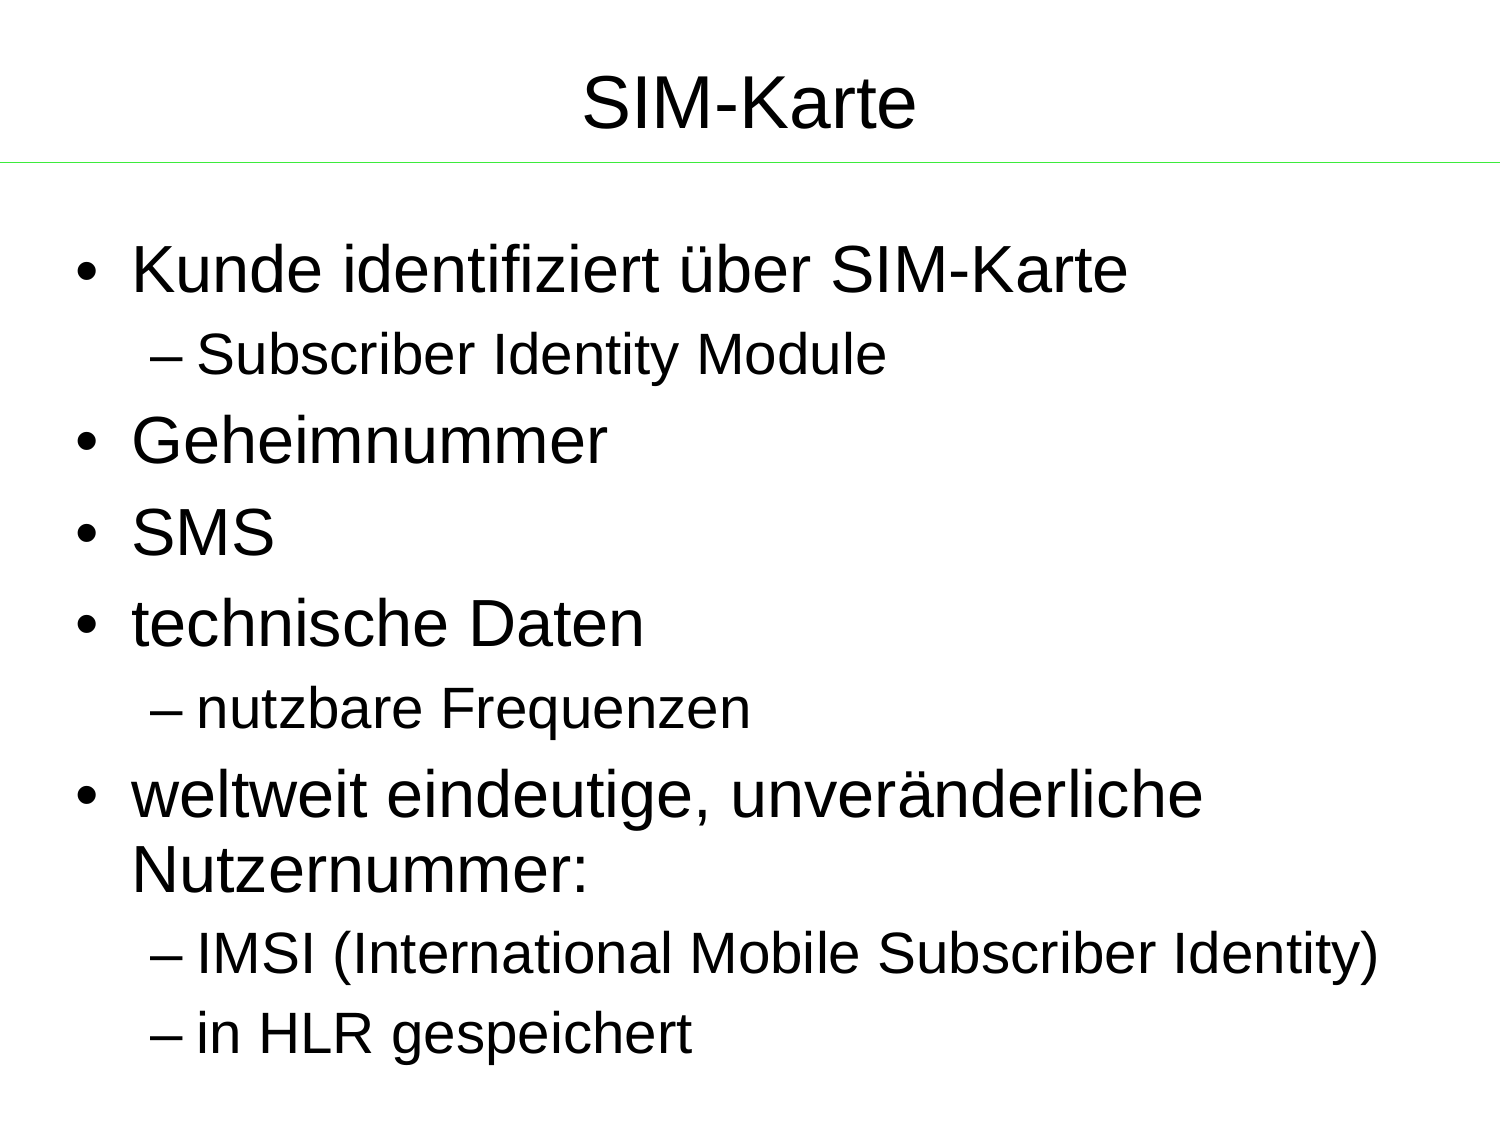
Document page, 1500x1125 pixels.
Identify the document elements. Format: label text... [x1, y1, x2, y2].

list Kunde identifiziert über SIM-Karte Subscriber Identity Module Geheimnummer SMS technische Daten nutzbare Frequenzen weltweit eindeutige, unveränderliche Nutzernummer: IMSI (International Mobile Subscriber Identity) in HLR gespeichert [75, 232, 1426, 1066]
title SIM-Karte [75, 49, 1426, 156]
